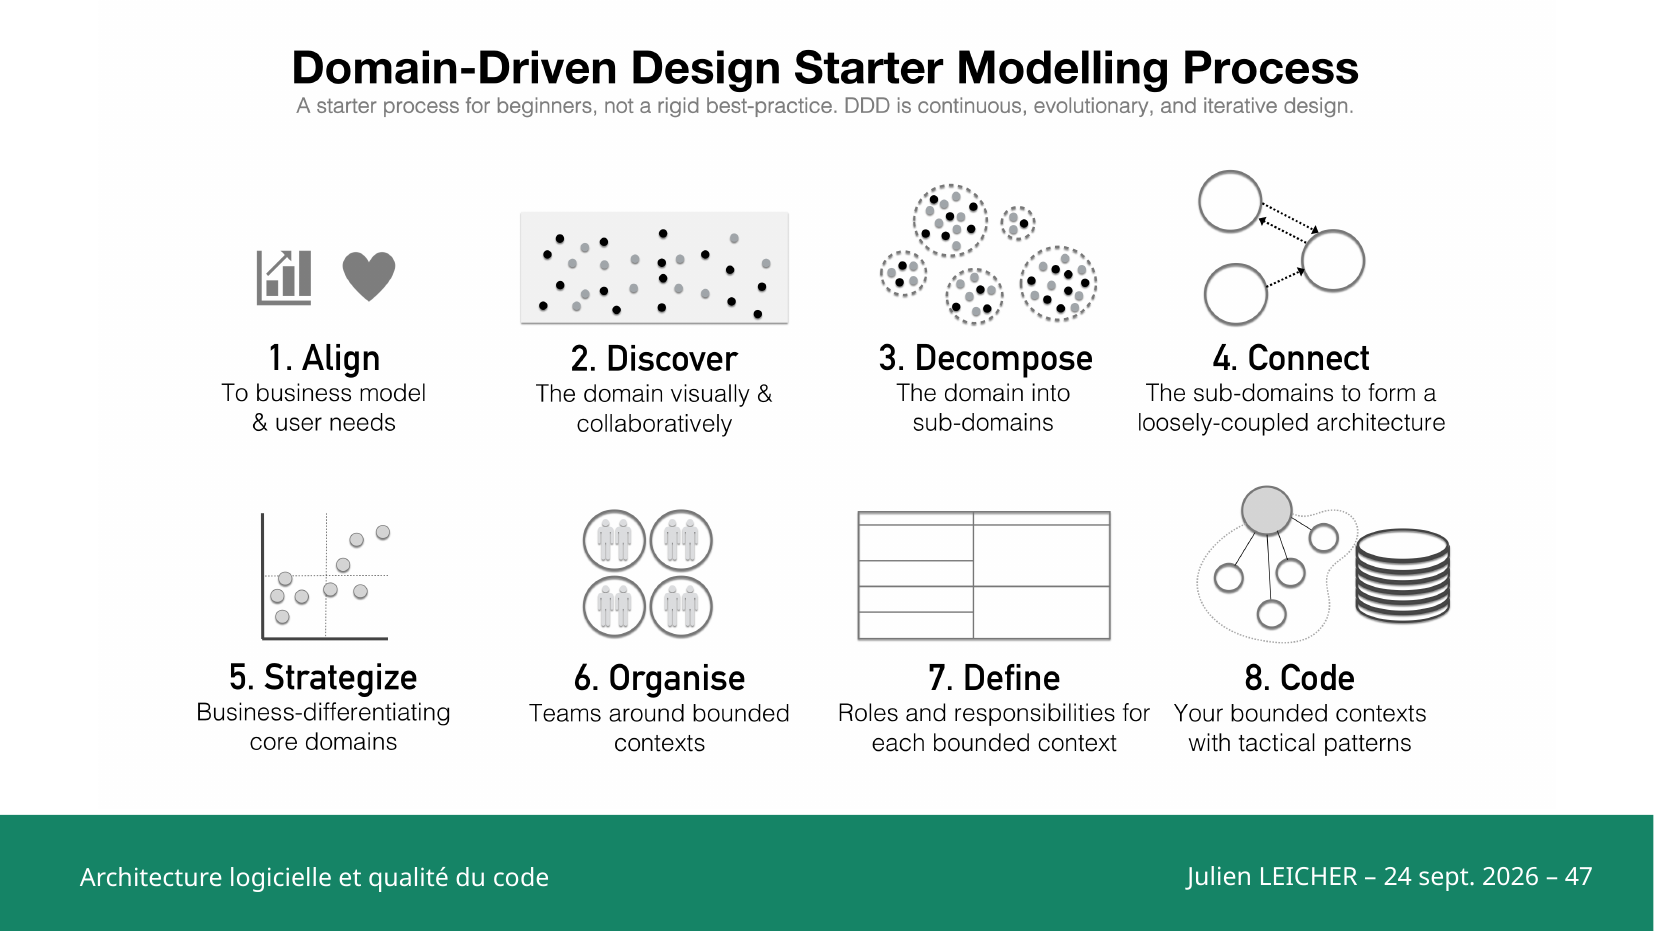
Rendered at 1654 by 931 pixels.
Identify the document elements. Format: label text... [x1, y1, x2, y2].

text_box Architecture logicielle et qualité du code [64, 852, 798, 898]
picture [98, 0, 1556, 810]
text_box Julien LEICHER – 7 mars 2022 – <numéro> [0, 814, 1654, 931]
